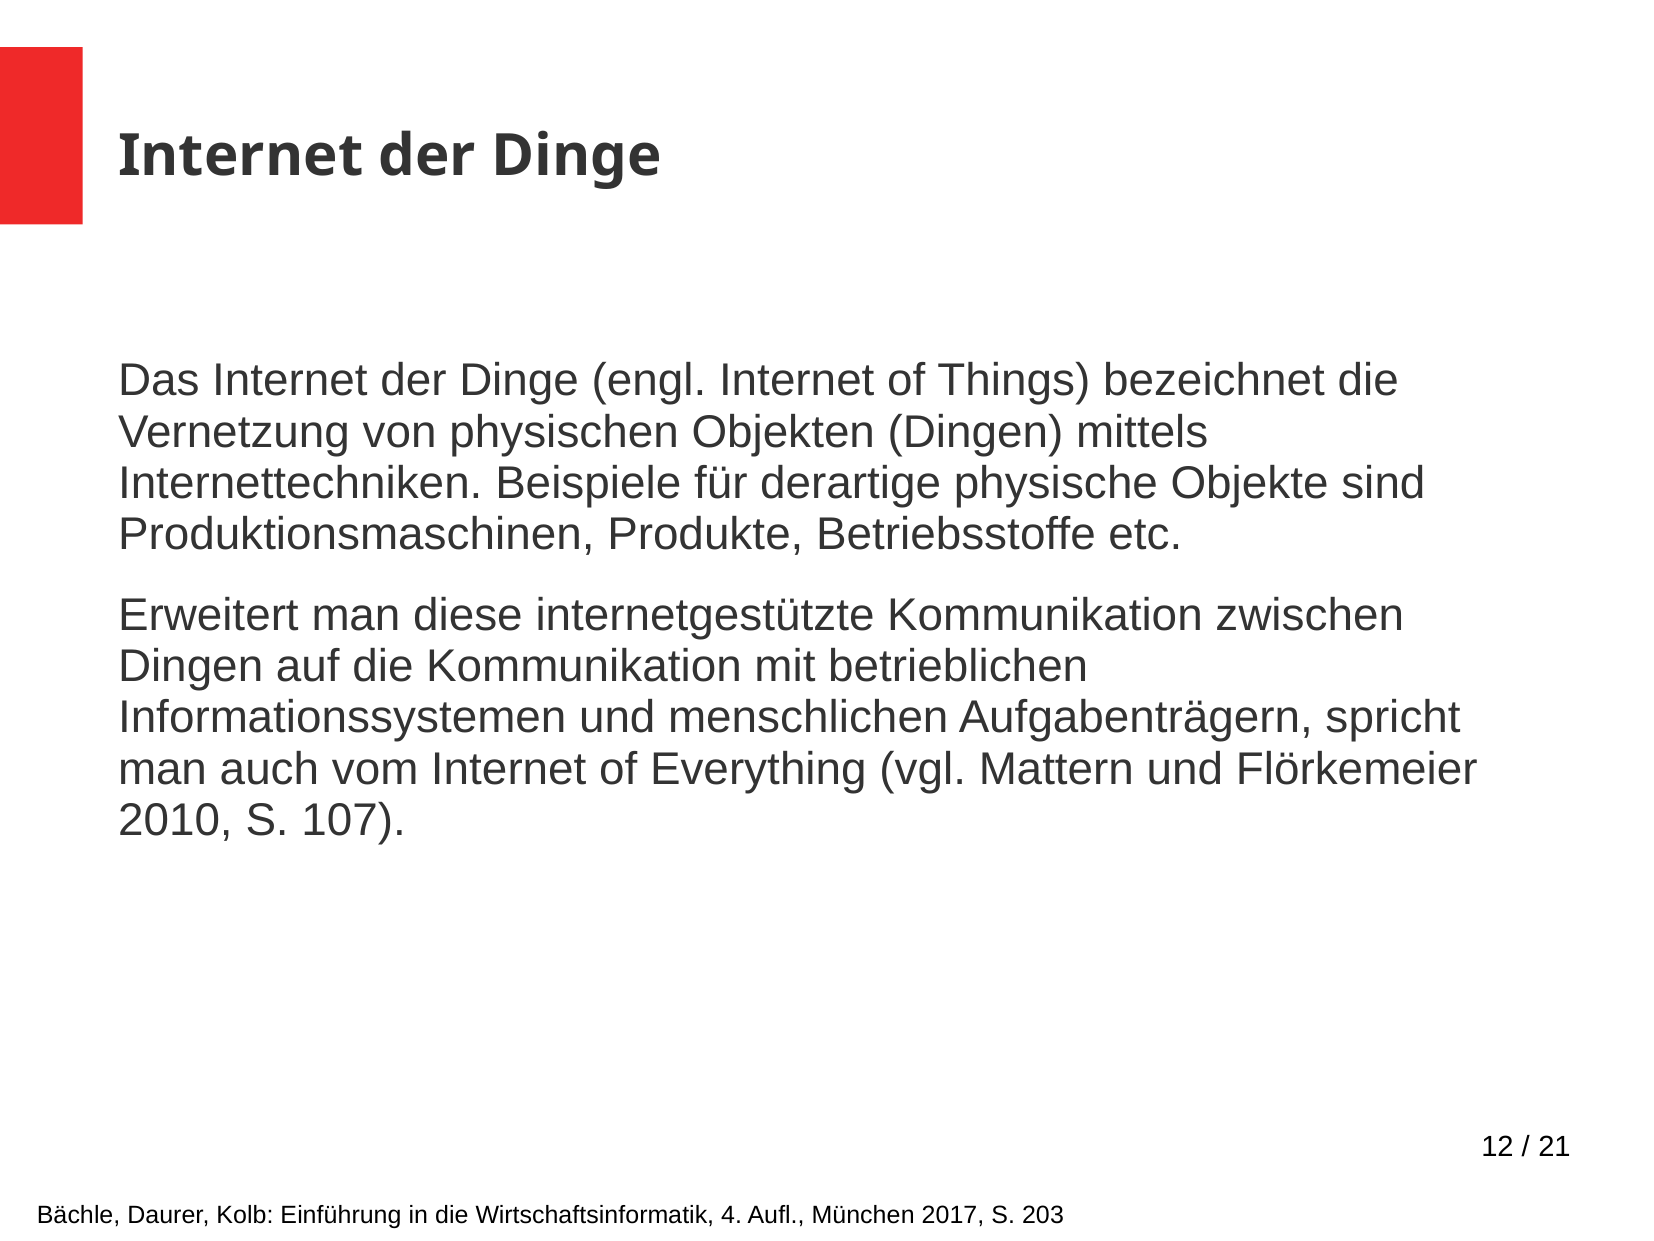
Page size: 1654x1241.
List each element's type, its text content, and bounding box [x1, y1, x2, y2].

list Das Internet der Dinge (engl. Internet of Things) bezeichnet die Vernetzung von physischen Objekten (Dingen) mittels Internettechniken. Beispiele für derartige physische Objekte sind Produktionsmaschinen, Produkte, Betriebsstoffe etc. Erweitert man diese internetgestützte Kommunikation zwischen Dingen auf die Kommunikation mit betrieblichen Informationssystemen und menschlichen Aufgabenträgern, spricht man auch vom Internet of Everything (vgl. Mattern und Flörkemeier 2010, S. 107). [118, 354, 1536, 1074]
text_box Bächle, Daurer, Kolb: Einführung in die Wirtschaftsinformatik, 4. Aufl., München 2017, S. 203 [22, 1193, 1084, 1237]
title Internet der Dinge [118, 49, 1571, 257]
